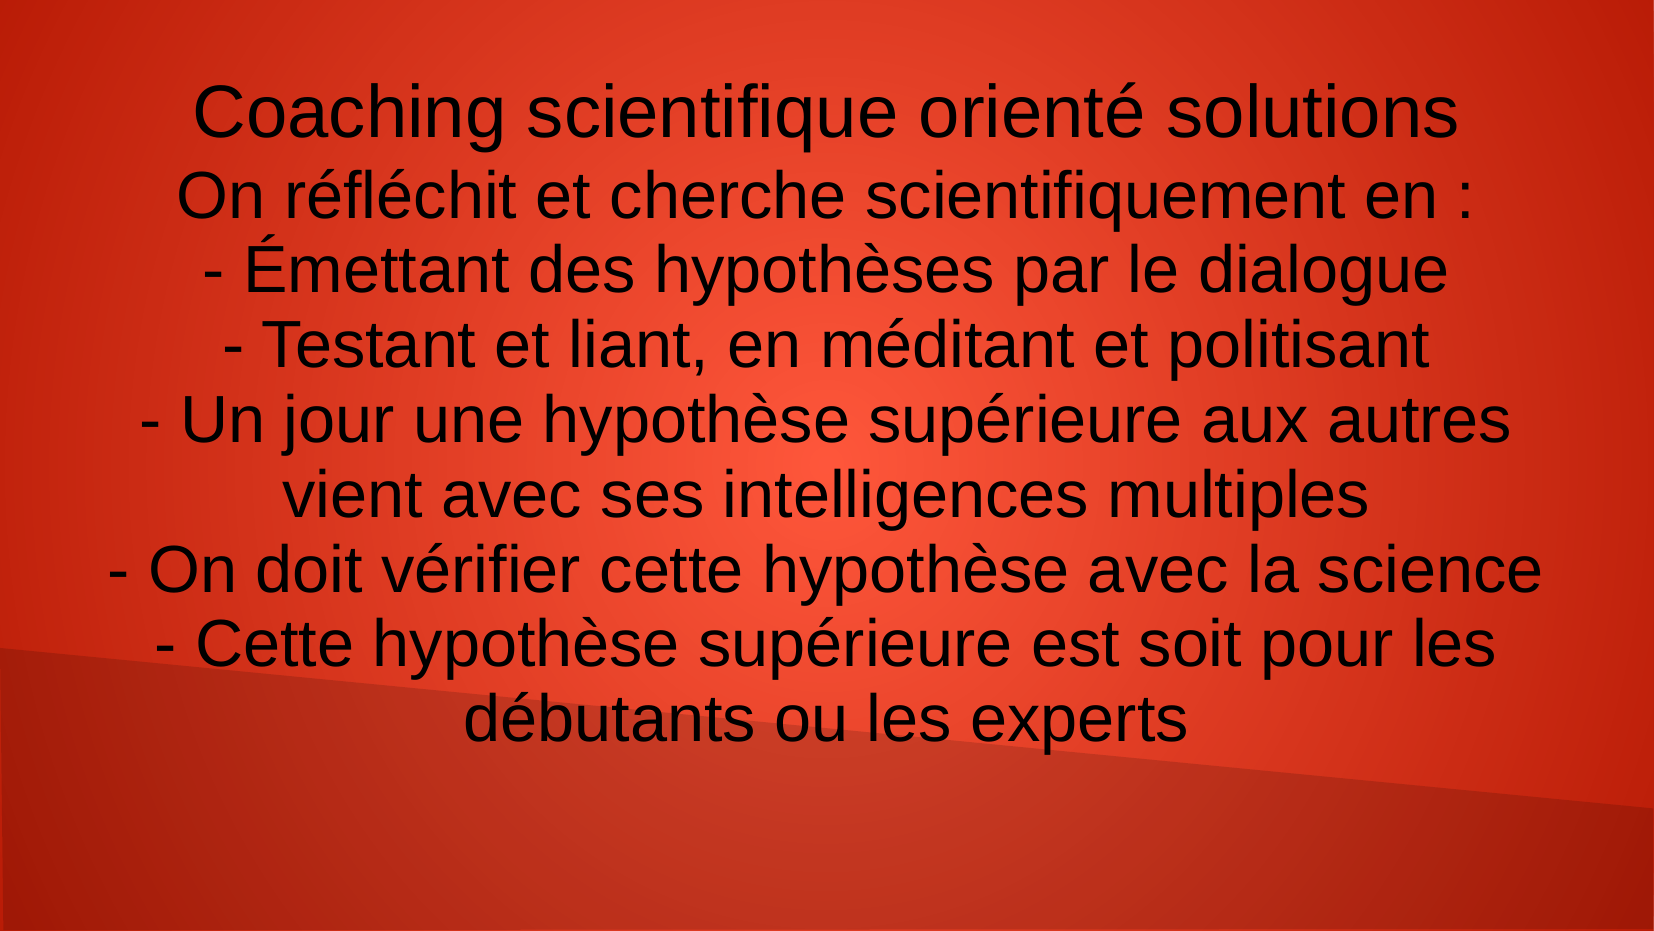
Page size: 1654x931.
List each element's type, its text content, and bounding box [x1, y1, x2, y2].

title Coaching scientifique orienté solutions [82, 35, 1571, 157]
subtitle On réfléchit et cherche scientifiquement en : - Émettant des hypothèses par le dialogue - Testant et liant, en méditant et politisant - Un jour une hypothèse supérieure aux autres vient avec ses intelligences multiples - On doit vérifier cette hypothèse avec la science - Cette hypothèse supérieure est soit pour les débutants ou les experts [82, 157, 1571, 831]
